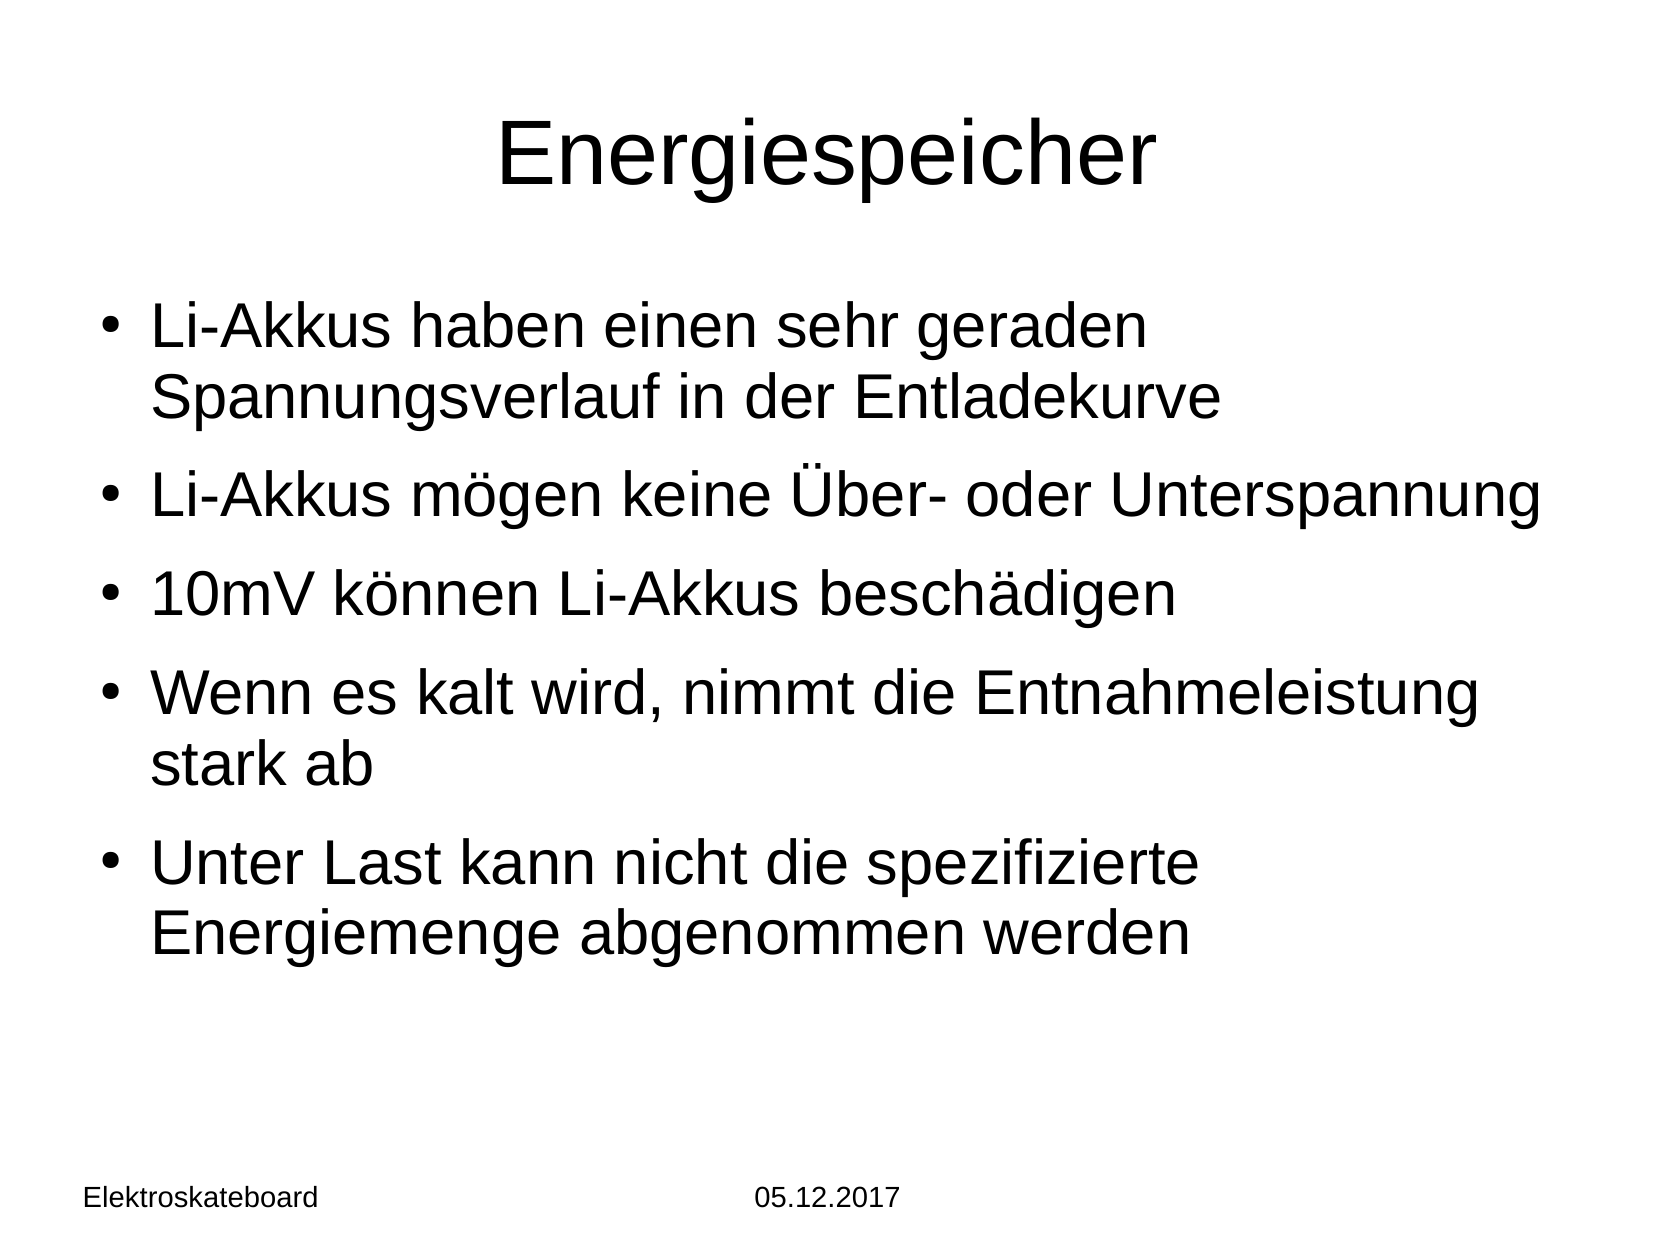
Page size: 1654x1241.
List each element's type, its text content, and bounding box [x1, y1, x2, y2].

list Li-Akkus haben einen sehr geraden Spannungsverlauf in der Entladekurve Li-Akkus mögen keine Über- oder Unterspannung 10mV können Li-Akkus beschädigen Wenn es kalt wird, nimmt die Entnahmeleistung stark ab Unter Last kann nicht die spezifizierte Energiemenge abgenommen werden [82, 290, 1571, 1010]
title Energiespeicher [82, 49, 1571, 257]
